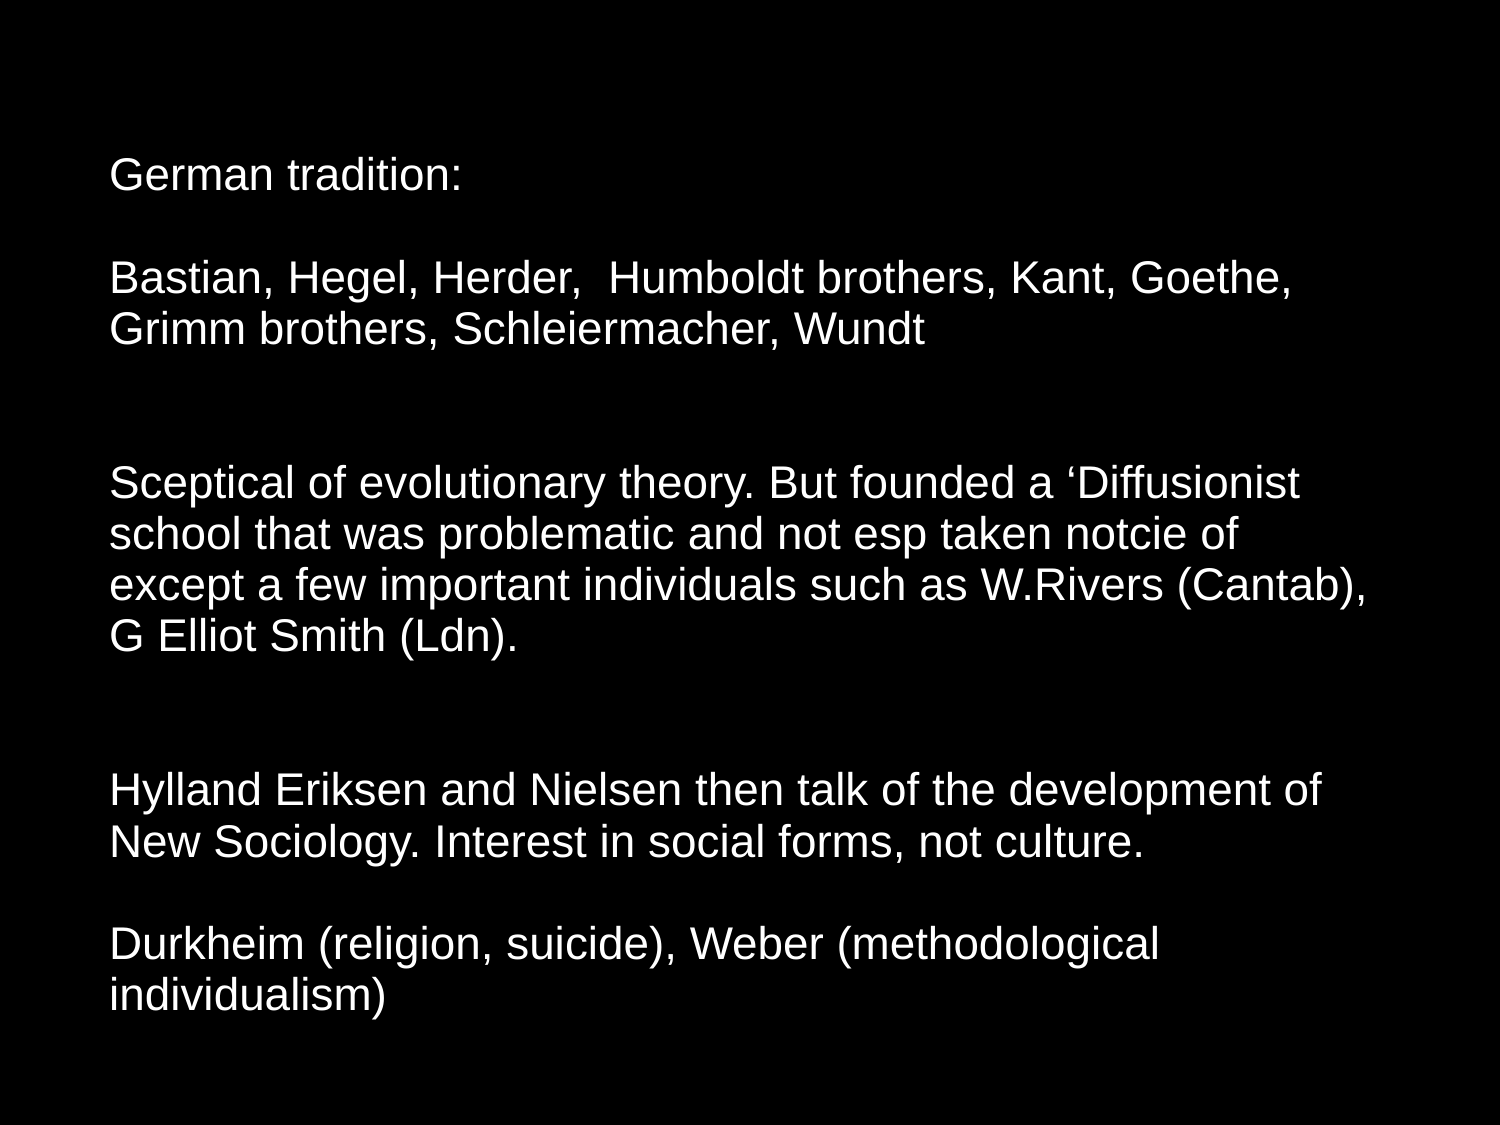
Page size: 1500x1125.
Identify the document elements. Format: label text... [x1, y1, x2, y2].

text_box German tradition: Bastian, Hegel, Herder, Humboldt brothers, Kant, Goethe, Grimm brothers, Schleiermacher, Wundt Sceptical of evolutionary theory. But founded a ‘Diffusionist school that was problematic and not esp taken notcie of except a few important individuals such as W.Rivers (Cantab), G Elliot Smith (Ldn). Hylland Eriksen and Nielsen then talk of the development of New Sociology. Interest in social forms, not culture. Durkheim (religion, suicide), Weber (methodological individualism) [94, 141, 1394, 1028]
